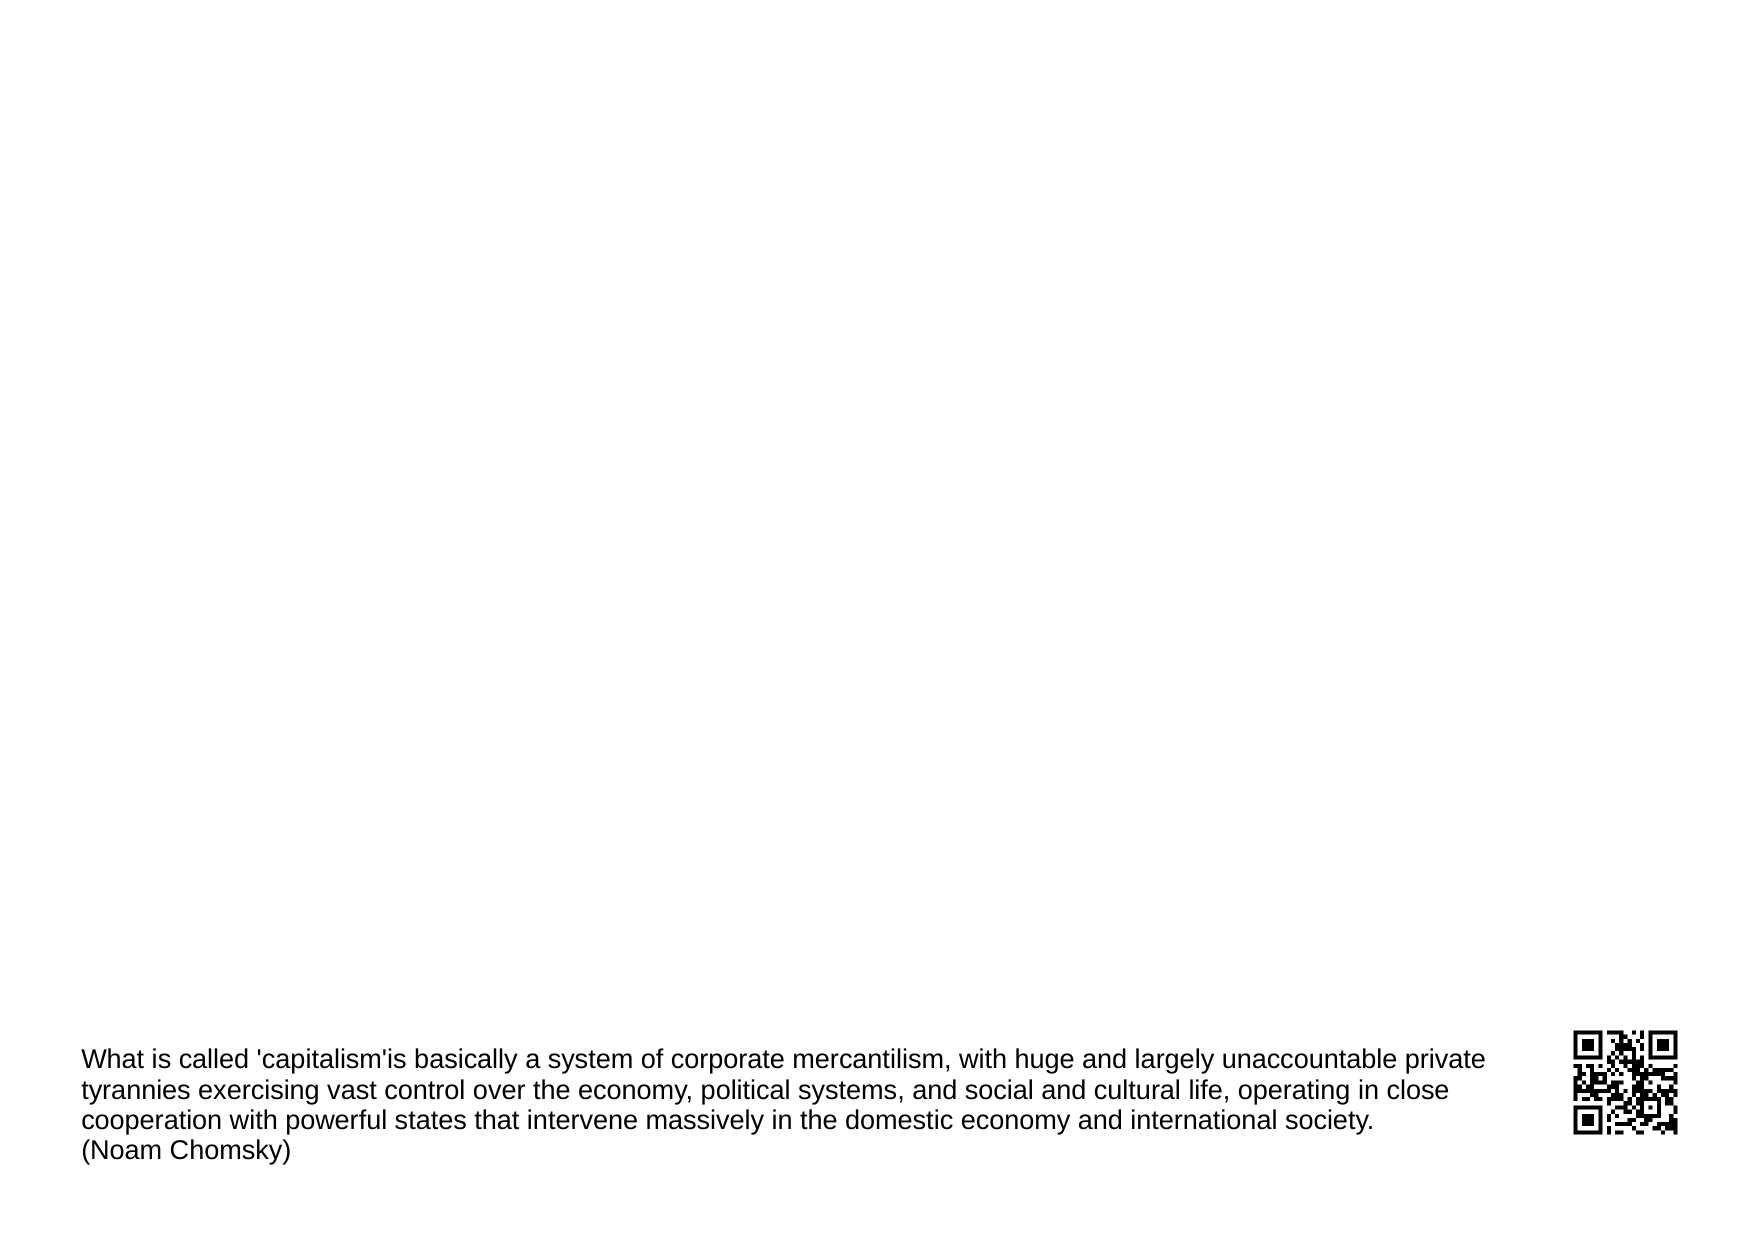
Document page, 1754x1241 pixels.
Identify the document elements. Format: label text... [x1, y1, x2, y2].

title What is called 'capitalism'is basically a system of corporate mercantilism, with huge and largely unaccountable private tyrannies exercising vast control over the economy, political systems, and social and cultural life, operating in close cooperation with powerful states that intervene massively in the domestic economy and international society. (Noam Chomsky) [81, 1015, 1548, 1166]
picture [1566, 1023, 1685, 1142]
